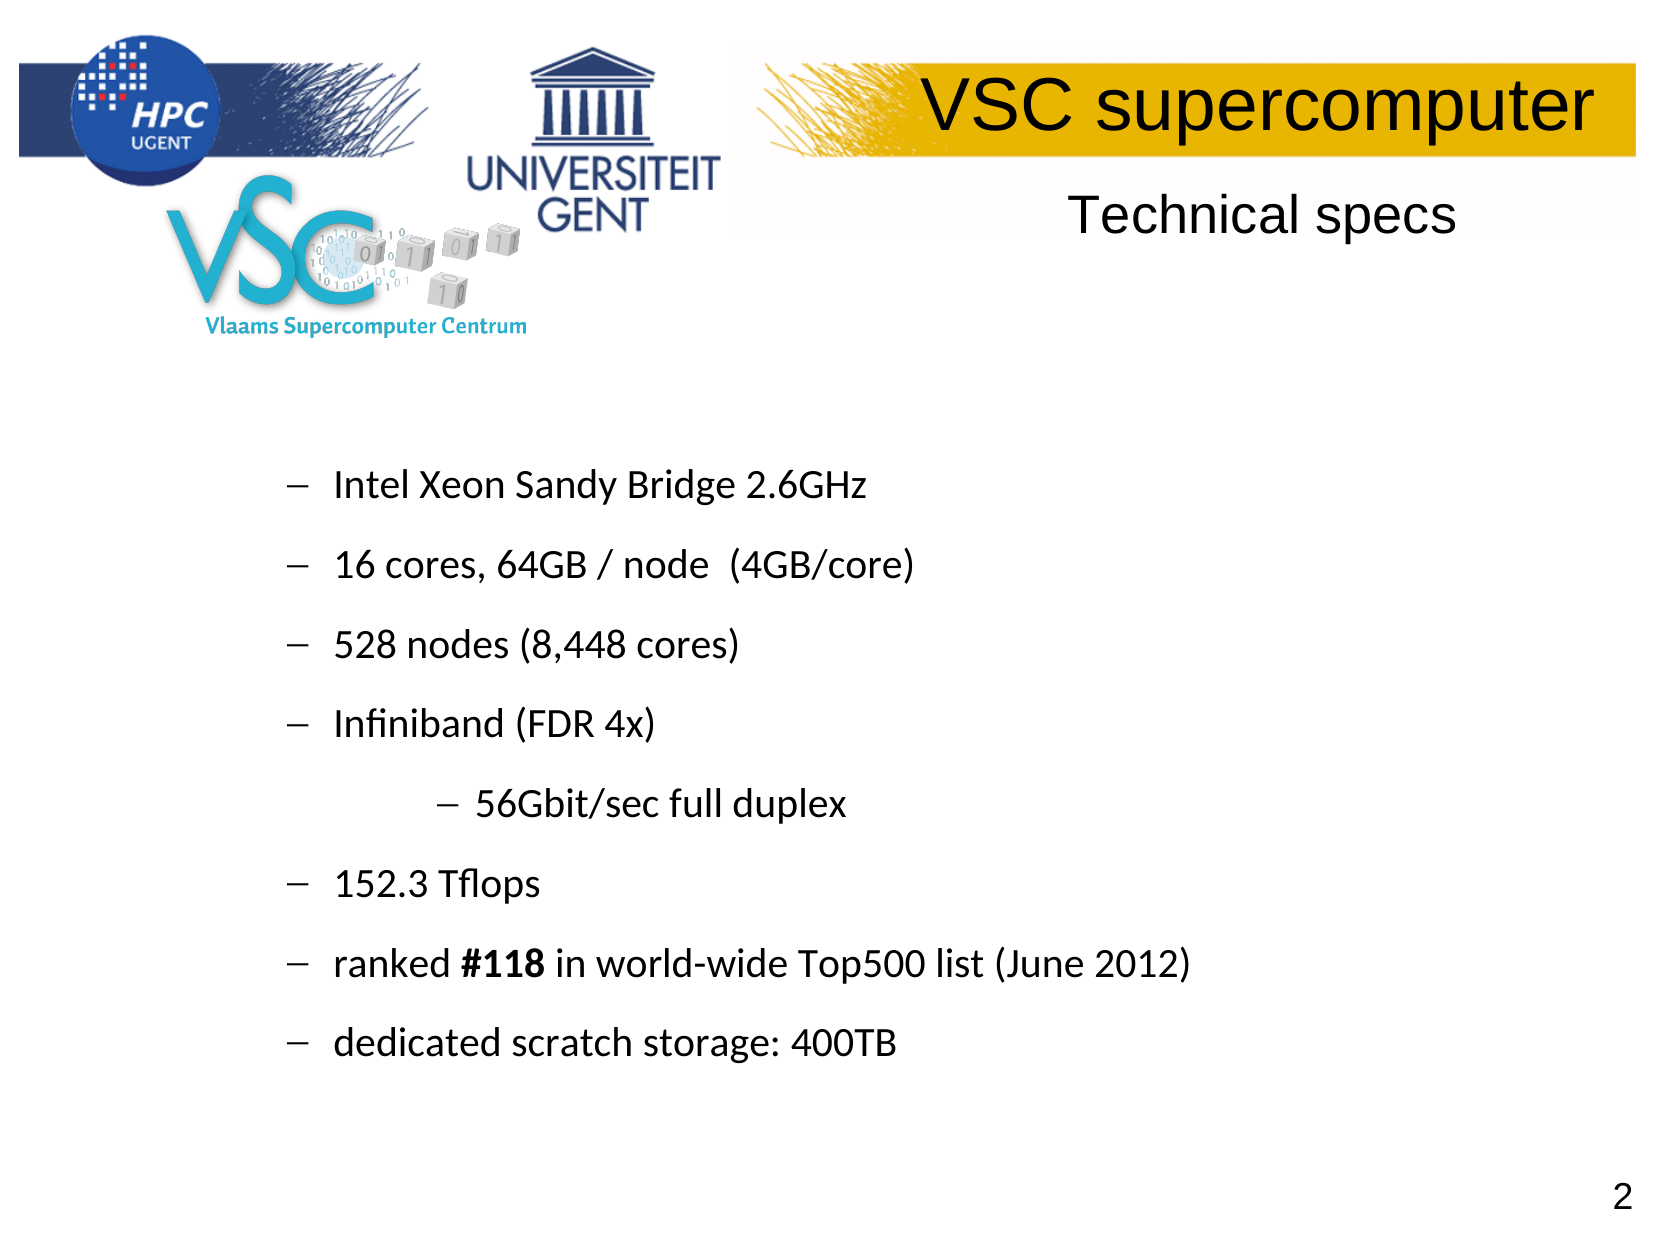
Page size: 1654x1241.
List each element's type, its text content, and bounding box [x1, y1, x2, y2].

text_box Technical specs [872, 172, 1654, 263]
text_box Intel Xeon Sandy Bridge 2.6GHz 16 cores, 64GB / node (4GB/core) 528 nodes (8,448 cores) Infiniband (FDR 4x) 56Gbit/sec full duplex 152.3 Tflops ranked #118 in world-wide Top500 list (June 2012) dedicated scratch storage: 400TB [197, 449, 1511, 1141]
title VSC supercomputer [904, 56, 1613, 150]
picture [19, 8, 1636, 338]
